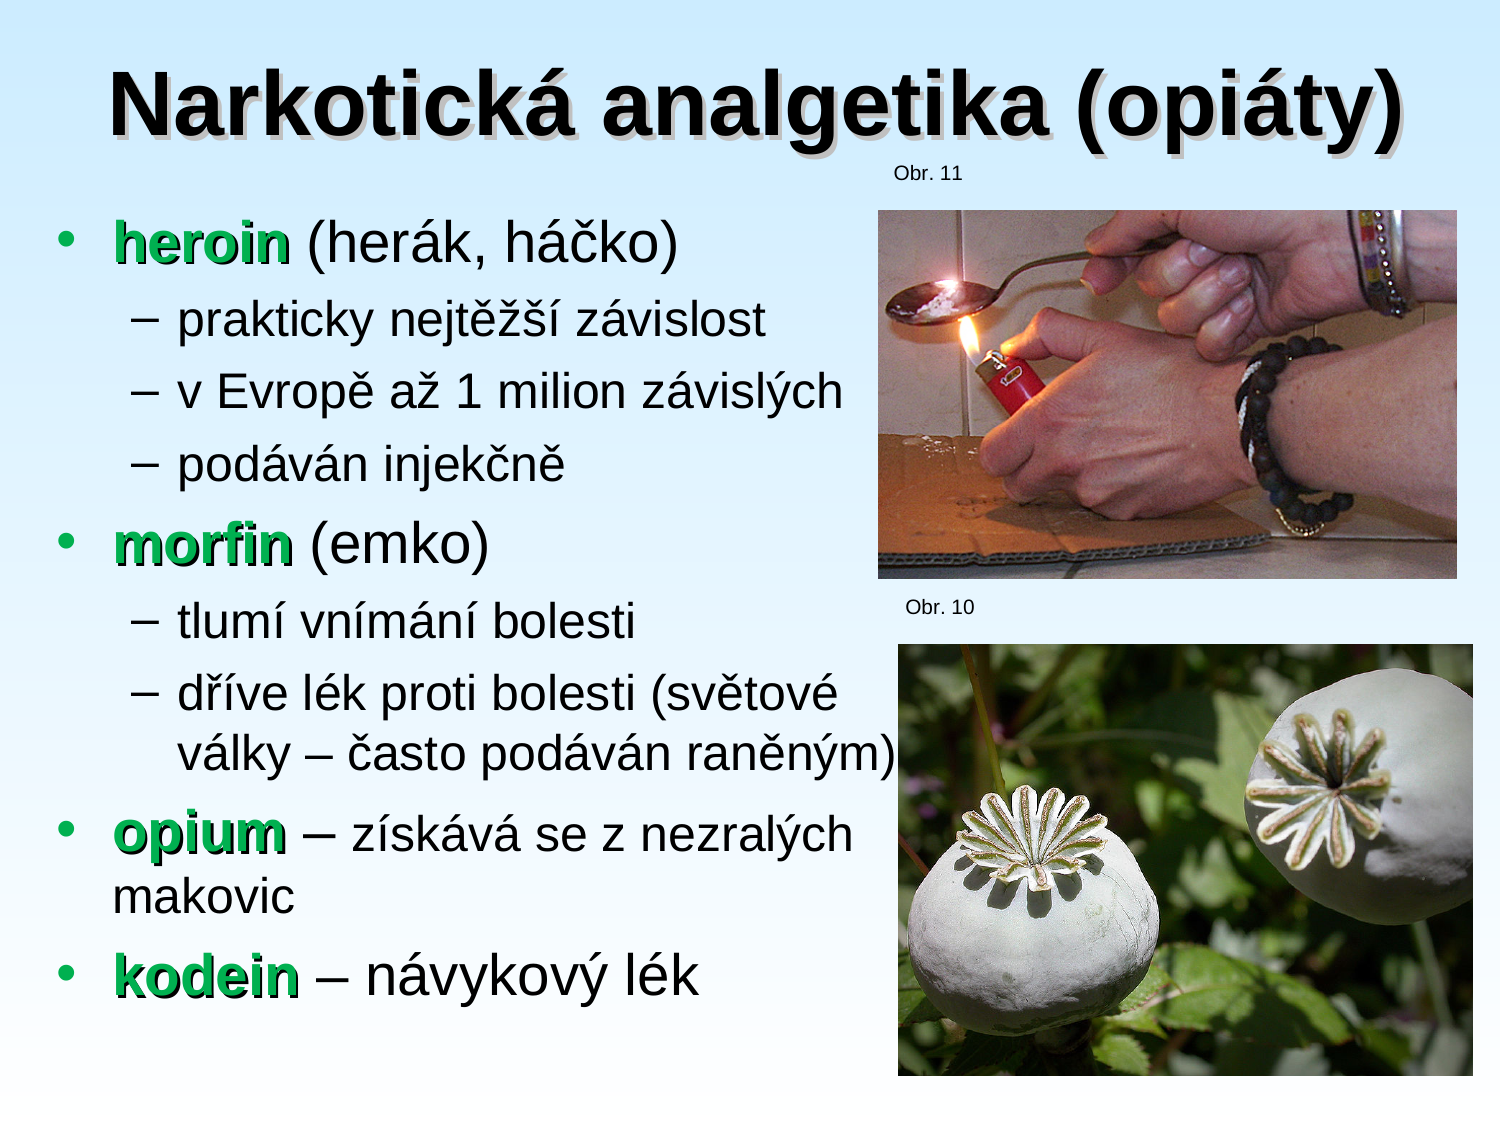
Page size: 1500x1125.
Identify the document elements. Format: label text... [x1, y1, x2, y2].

text_box Obr. 11 [878, 152, 1032, 193]
text_box Obr. 10 [890, 585, 1055, 627]
title Narkotická analgetika (opiáty) [82, 23, 1433, 175]
picture [878, 210, 1457, 579]
list heroin (herák, háčko) prakticky nejtěžší závislost v Evropě až 1 milion závislých podáván injekčně morfin (emko) tlumí vnímání bolesti dříve lék proti bolesti (světové války – často podáván raněným) opium – získává se z nezralých makovic kodein – návykový lék [41, 196, 926, 1079]
picture [898, 644, 1473, 1076]
